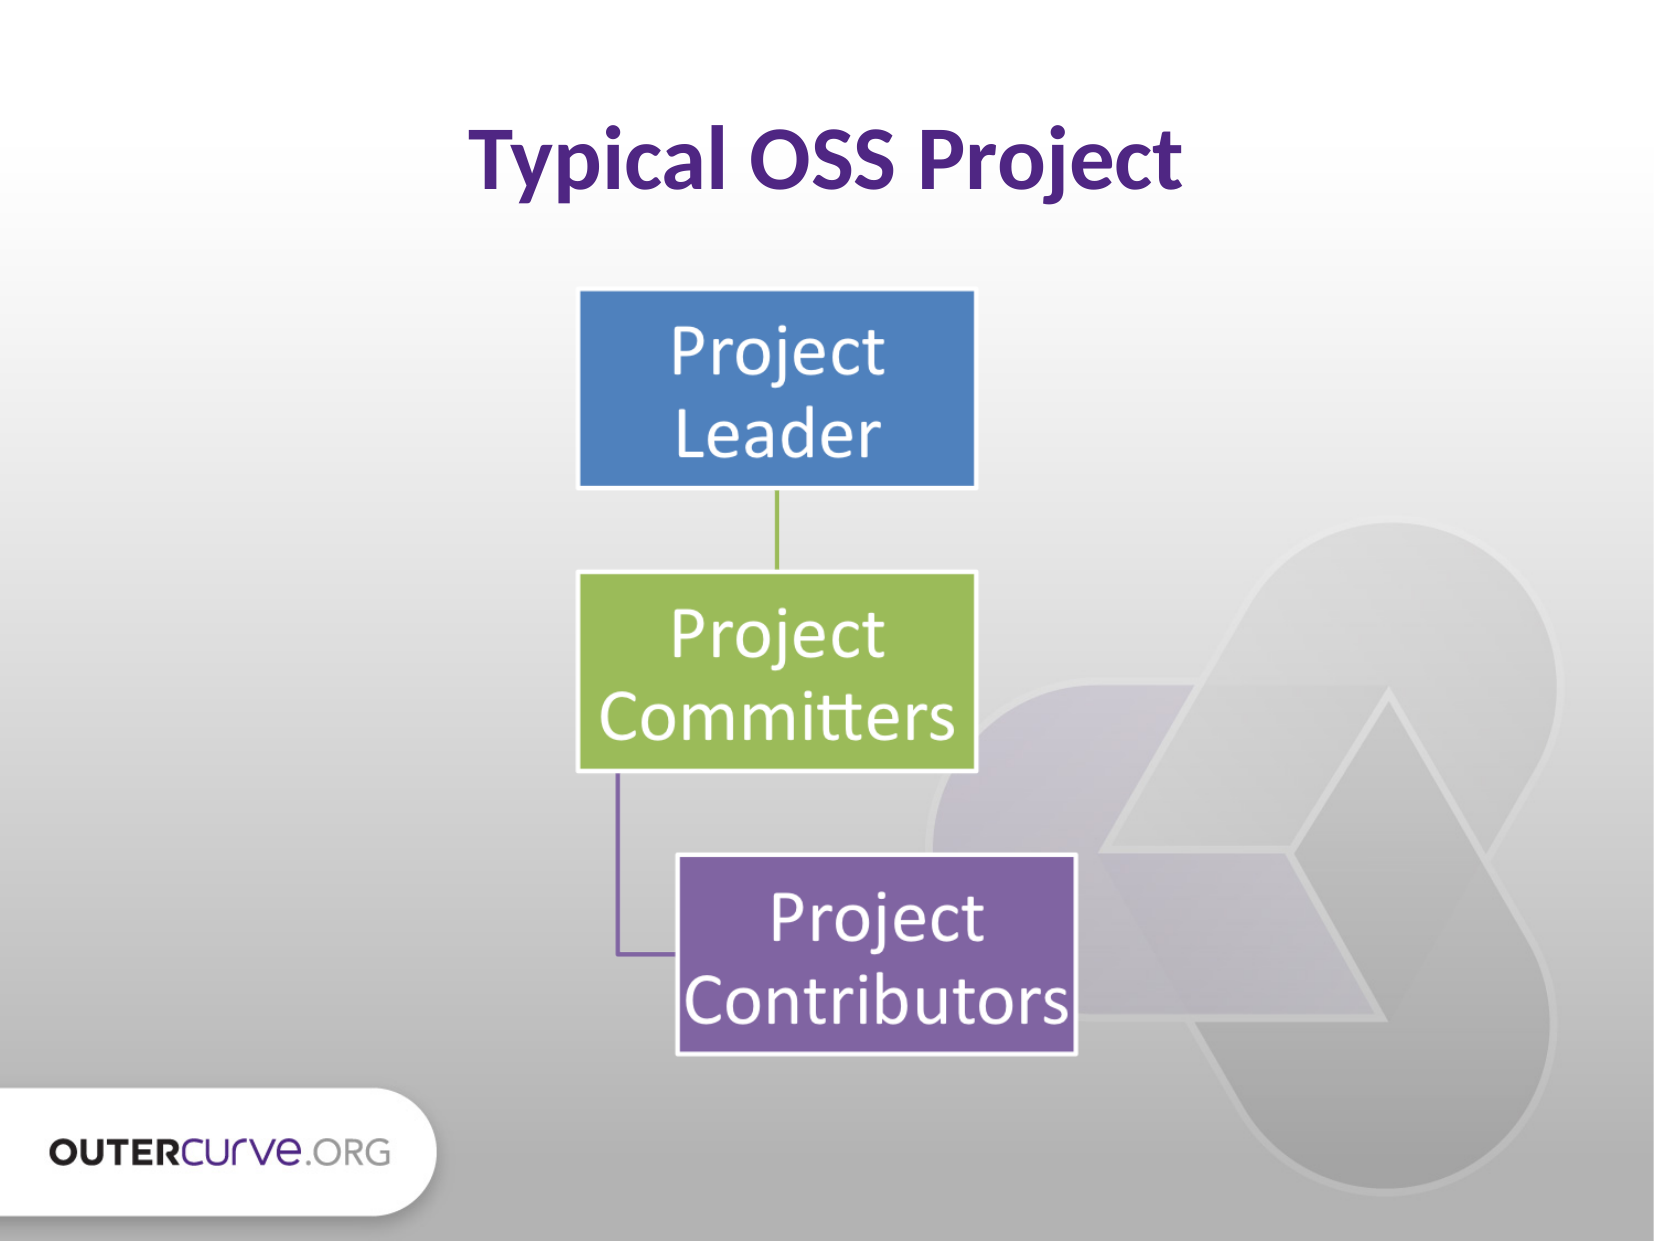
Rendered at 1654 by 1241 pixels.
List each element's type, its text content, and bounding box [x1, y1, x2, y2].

title Typical OSS Project [82, 49, 1571, 257]
picture [0, 0, 1654, 1241]
text_box [81, 285, 1573, 1058]
